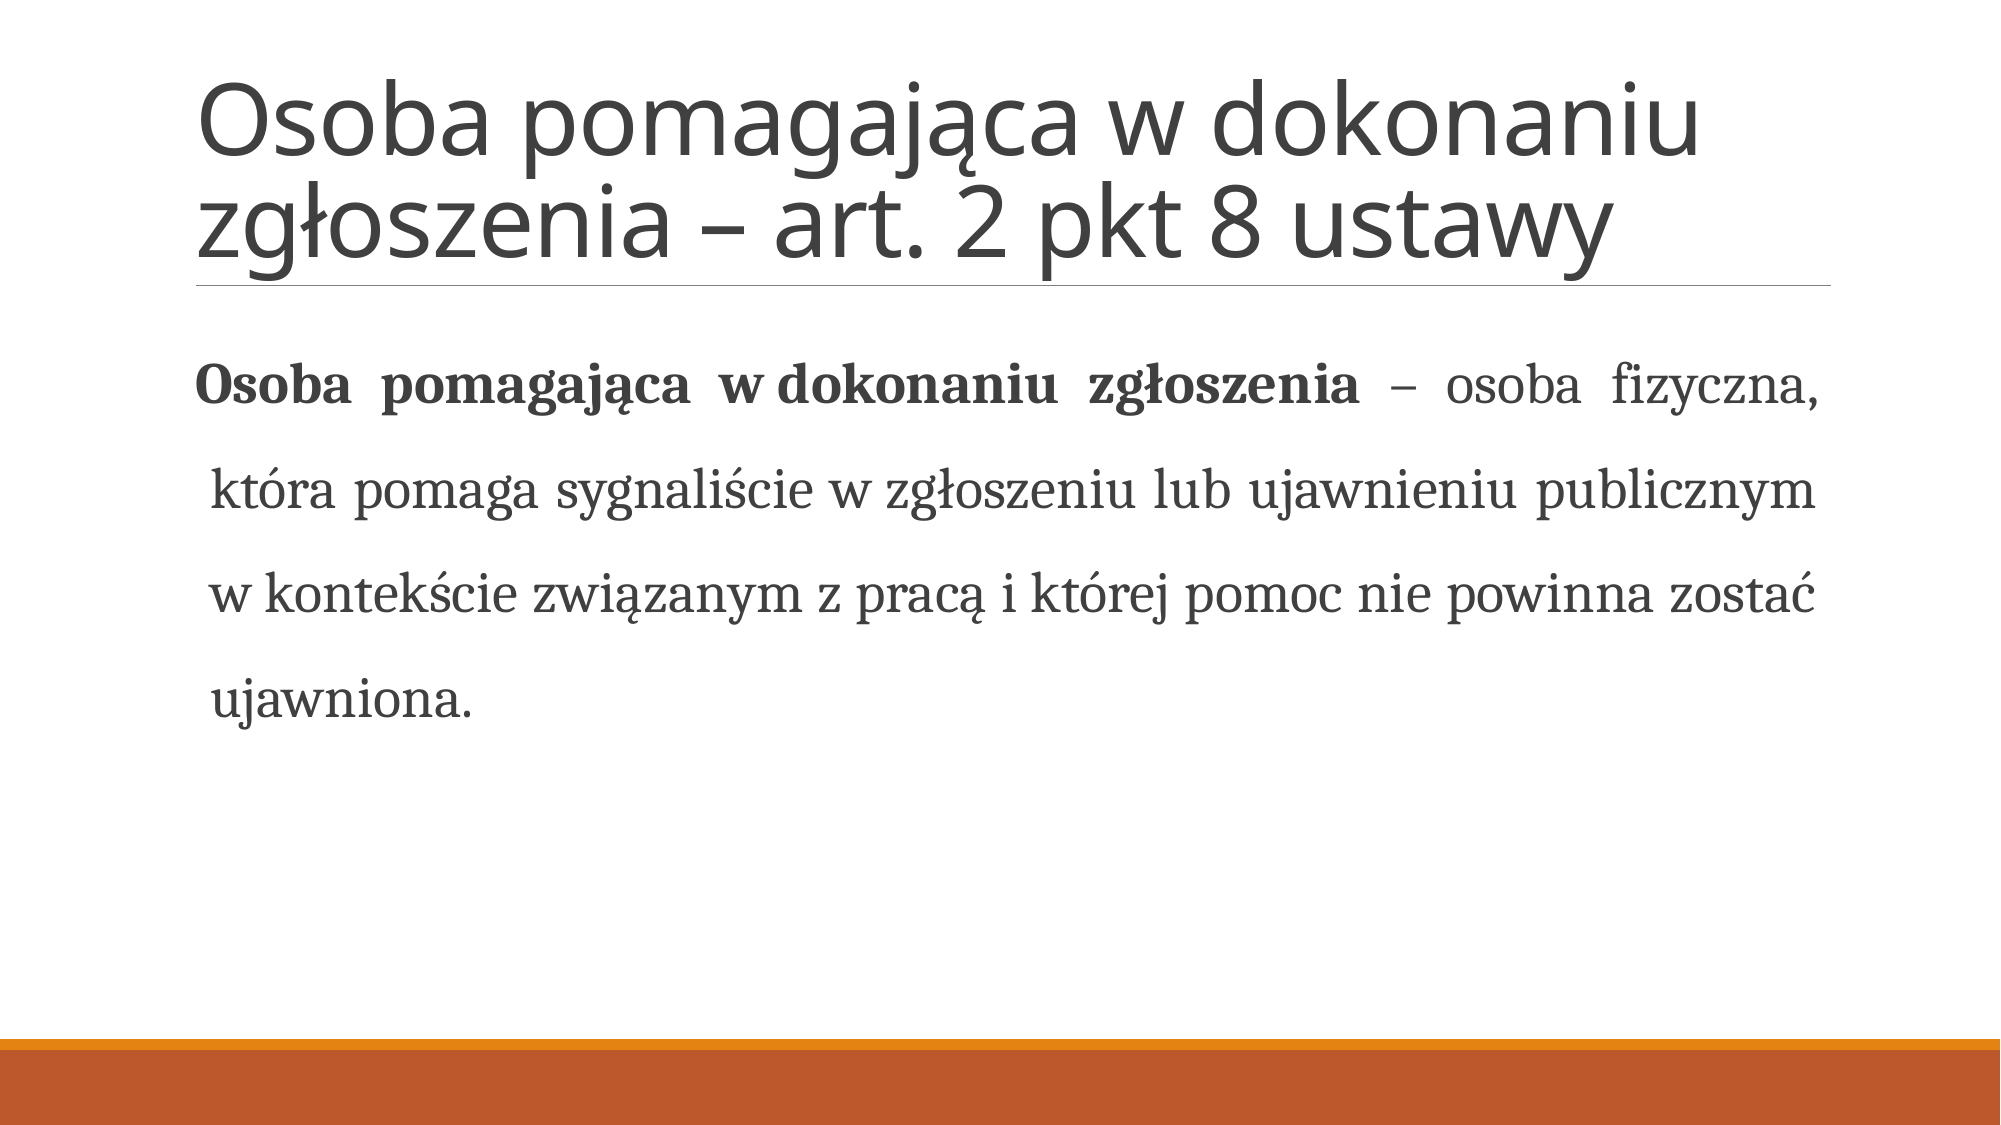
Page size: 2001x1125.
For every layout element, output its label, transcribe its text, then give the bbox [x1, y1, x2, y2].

title Osoba pomagająca w dokonaniu zgłoszenia – art. 2 pkt 8 ustawy [180, 47, 1831, 286]
list Osoba pomagająca w dokonaniu zgłoszenia – osoba fizyczna, która pomaga sygnaliście w zgłoszeniu lub ujawnieniu publicznym w kontekście związanym z pracą i której pomoc nie powinna zostać ujawniona. [180, 302, 1831, 963]
